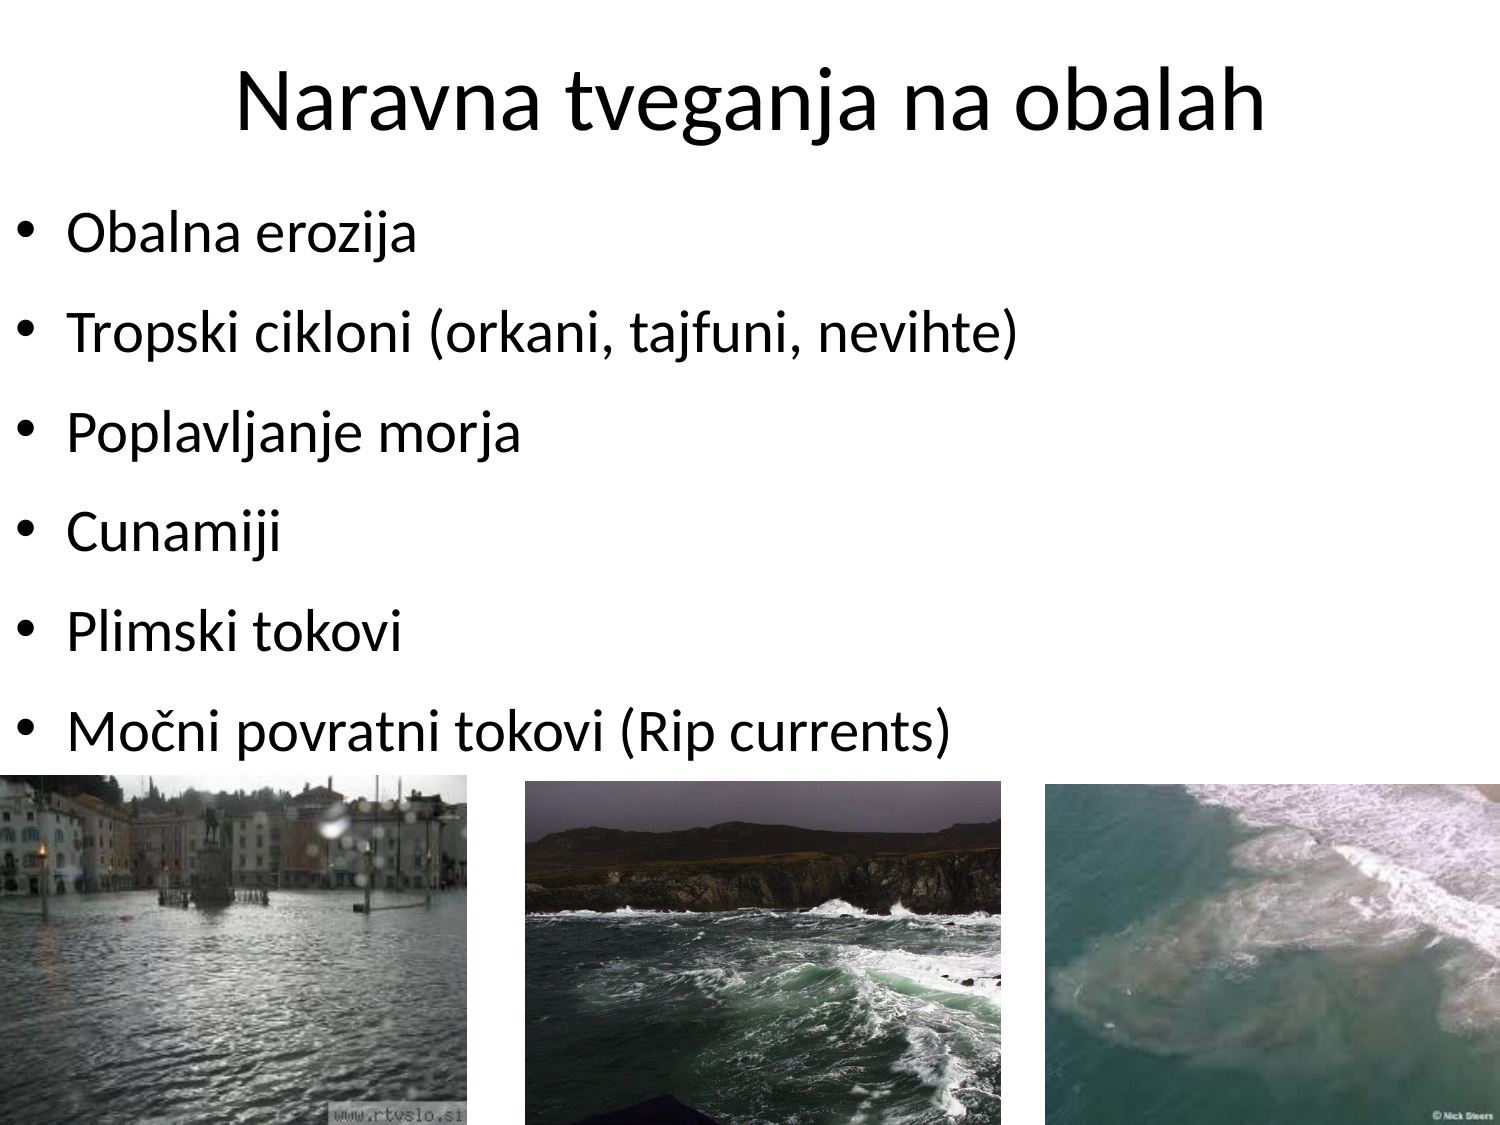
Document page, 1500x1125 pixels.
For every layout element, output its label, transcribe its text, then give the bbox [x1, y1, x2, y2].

list Obalna erozija Tropski cikloni (orkani, tajfuni, nevihte) Poplavljanje morja Cunamiji Plimski tokovi Močni povratni tokovi (Rip currents) [0, 184, 1500, 776]
picture [525, 781, 1001, 1125]
picture [0, 775, 467, 1125]
title Naravna tveganja na obalah [76, 0, 1427, 184]
picture [1045, 784, 1500, 1125]
